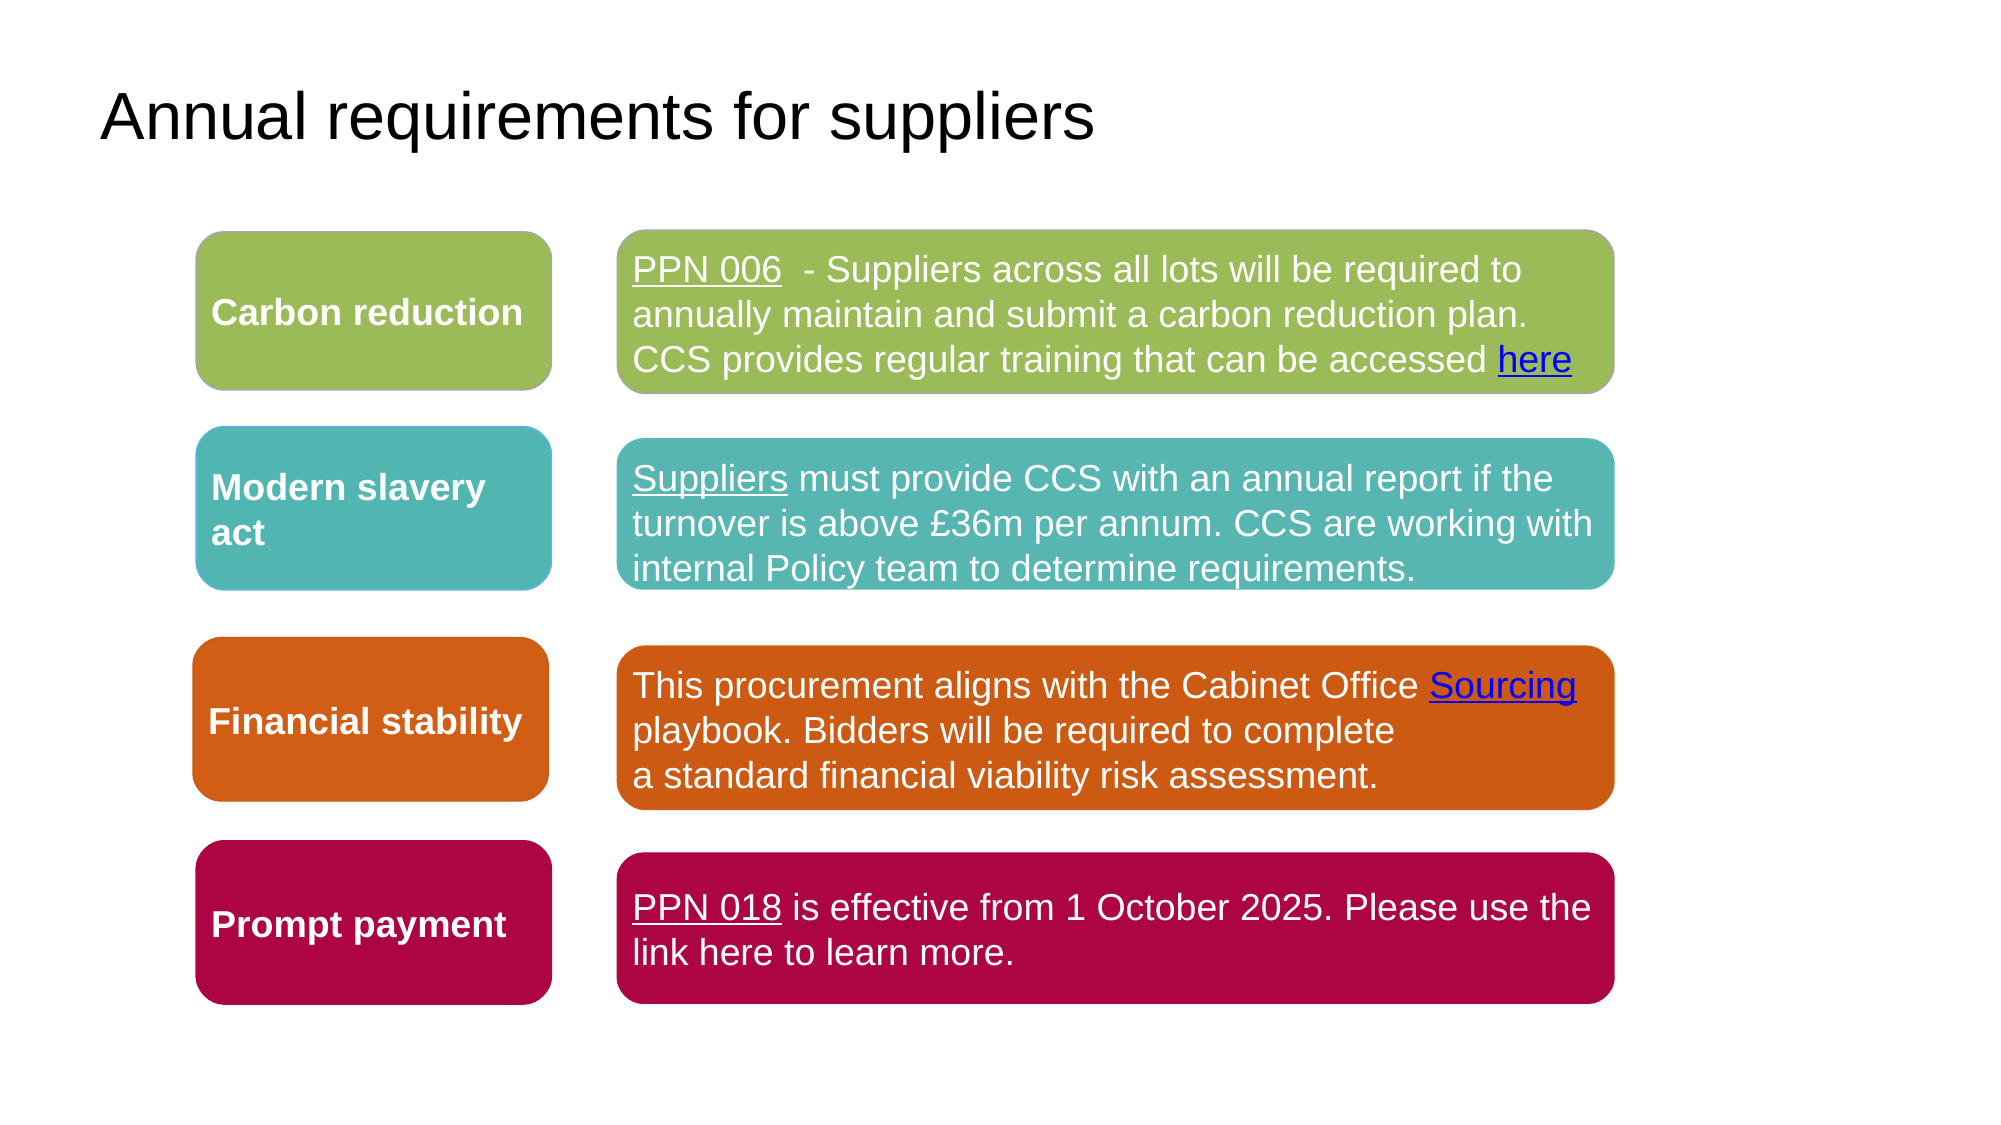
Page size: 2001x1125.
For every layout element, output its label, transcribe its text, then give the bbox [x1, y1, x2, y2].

text_box Carbon reduction [196, 231, 552, 390]
text_box Financial stability [193, 637, 549, 801]
text_box PPN 006 - Suppliers across all lots will be required to annually maintain and submit a carbon reduction plan. CCS provides regular training that can be accessed here [617, 230, 1614, 394]
text_box This procurement aligns with the Cabinet Office Sourcing playbook. Bidders will be required to complete a standard financial viability risk assessment. [617, 646, 1614, 810]
text_box Modern slavery act [196, 426, 552, 590]
text_box Annual requirements for suppliers [80, 52, 1874, 191]
text_box PPN 018 is effective from 1 October 2025. Please use the link here to learn more. [617, 853, 1614, 1004]
text_box Prompt payment [196, 840, 552, 1004]
text_box Suppliers must provide CCS with an annual report if the turnover is above £36m per annum. CCS are working with internal Policy team to determine requirements. [617, 439, 1614, 589]
